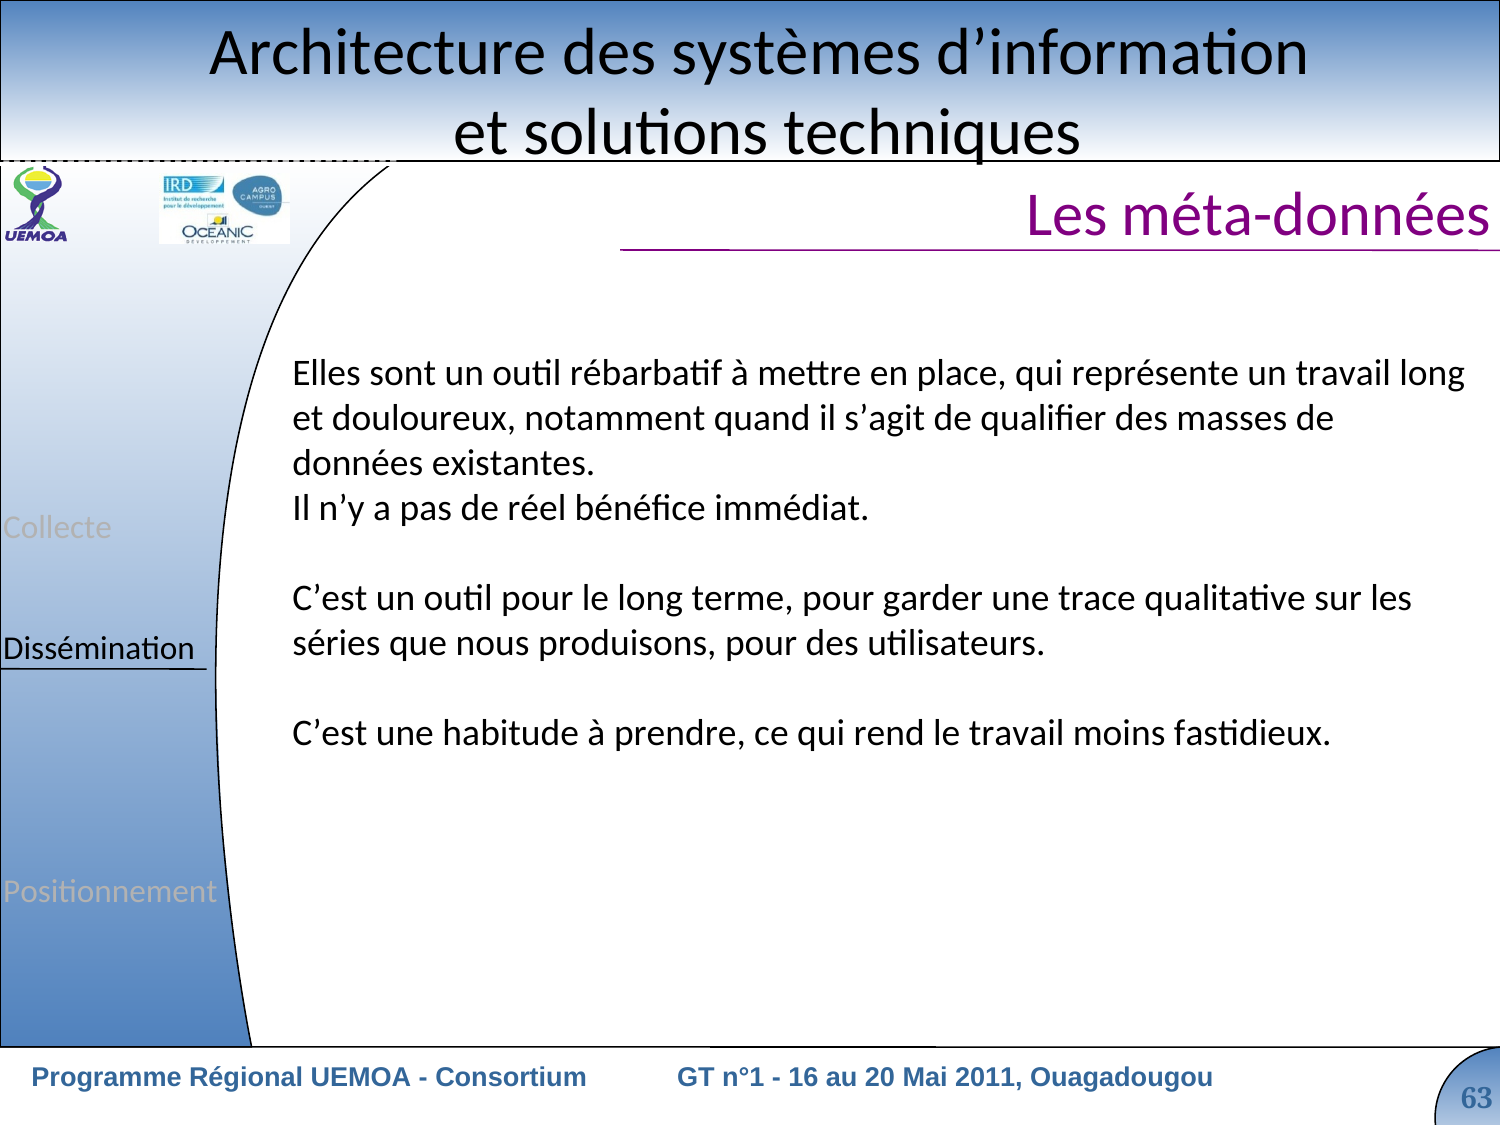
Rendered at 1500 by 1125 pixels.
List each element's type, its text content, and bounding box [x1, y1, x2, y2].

text_box Les méta-données [265, 165, 1500, 256]
text_box Architecture des systèmes d’information et solutions techniques [53, 0, 1483, 161]
picture [0, 166, 73, 244]
picture [159, 173, 265, 244]
text_box Collecte Dissémination Positionnement [0, 497, 314, 1039]
text_box Elles sont un outil rébarbatif à mettre en place, qui représente un travail long et douloureux, notamment quand il s’agit de qualifier des masses de données existantes. Il n’y a pas de réel bénéfice immédiat. C’est un outil pour le long terme, pour garder une trace qualitative sur les séries que nous produisons, pour des utilisateurs. C’est une habitude à prendre, ce qui rend le travail moins fastidieux. [277, 340, 1483, 761]
